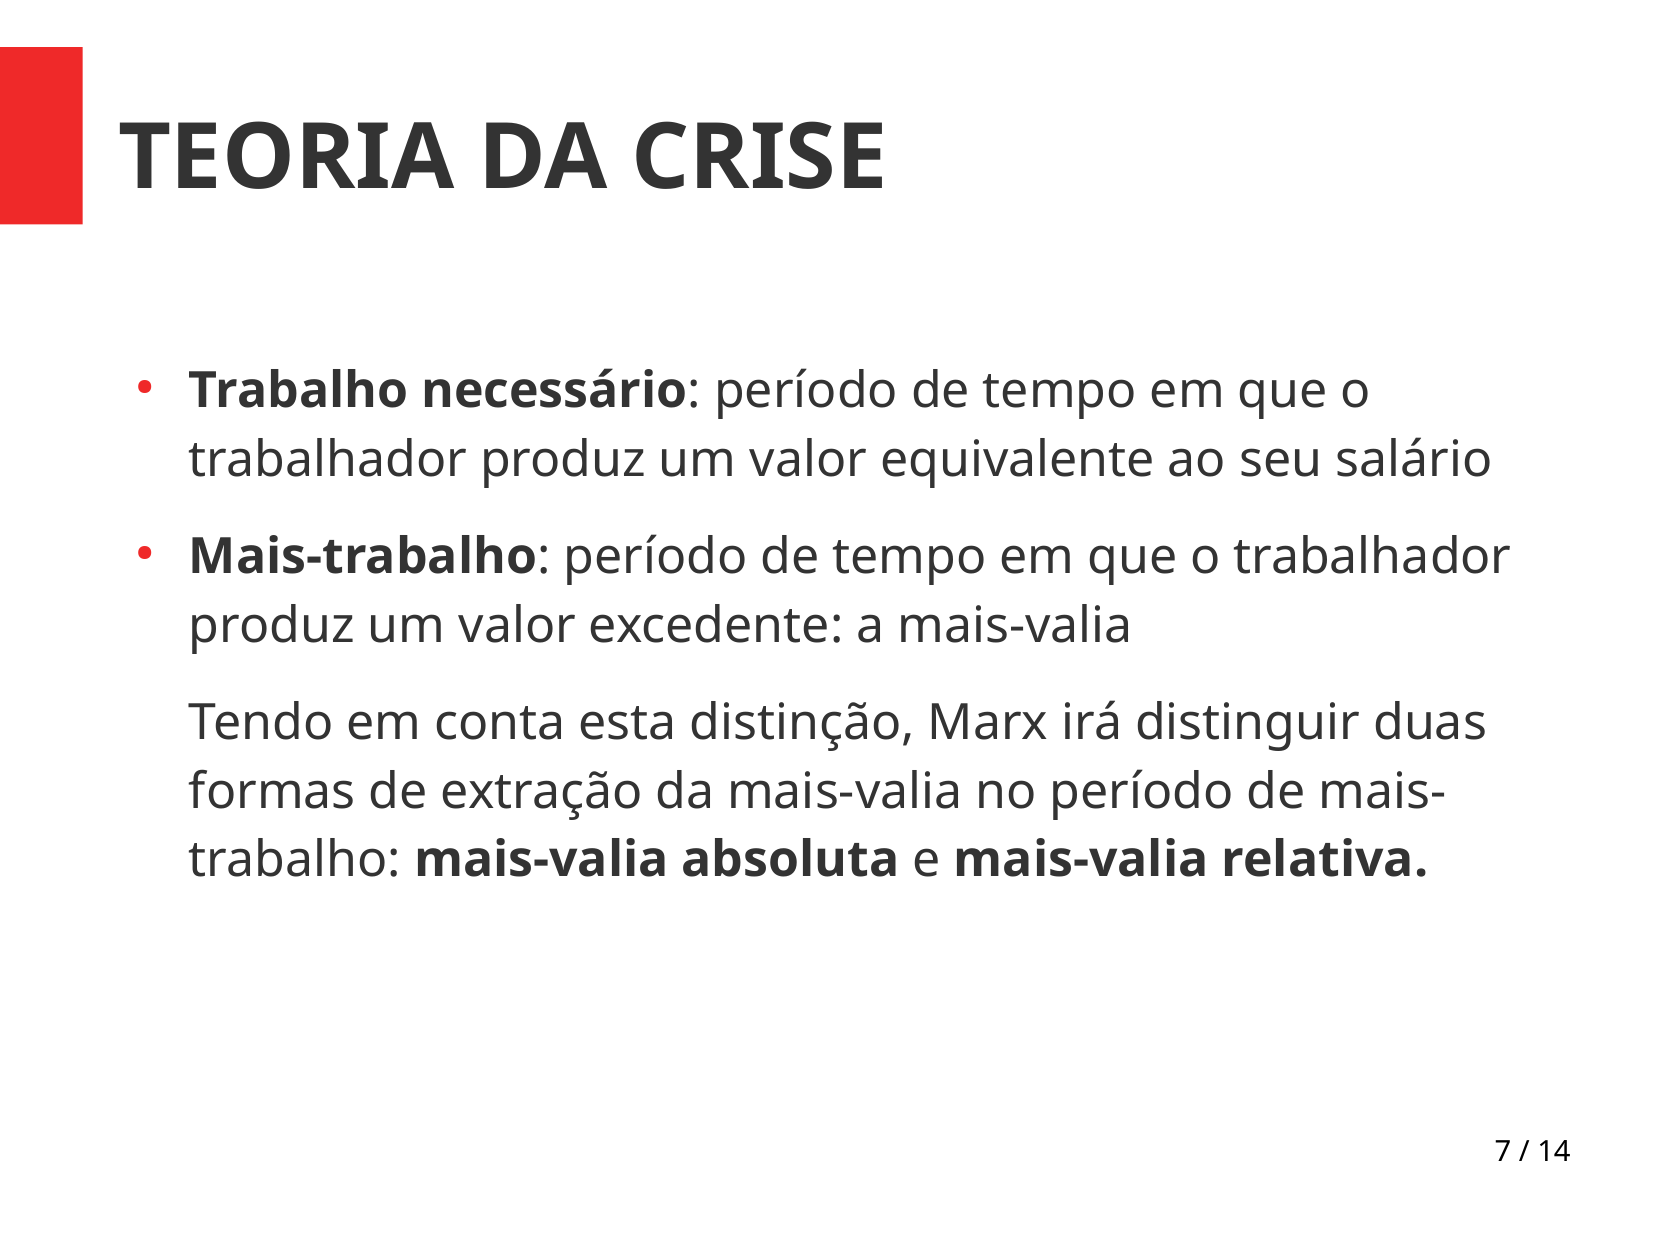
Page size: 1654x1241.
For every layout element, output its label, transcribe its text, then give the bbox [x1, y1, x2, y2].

list Trabalho necessário: período de tempo em que o trabalhador produz um valor equivalente ao seu salário Mais-trabalho: período de tempo em que o trabalhador produz um valor excedente: a mais-valia Tendo em conta esta distinção, Marx irá distinguir duas formas de extração da mais-valia no período de mais-trabalho: mais-valia absoluta e mais-valia relativa. [118, 354, 1536, 1074]
title TEORIA DA CRISE [118, 45, 1571, 260]
